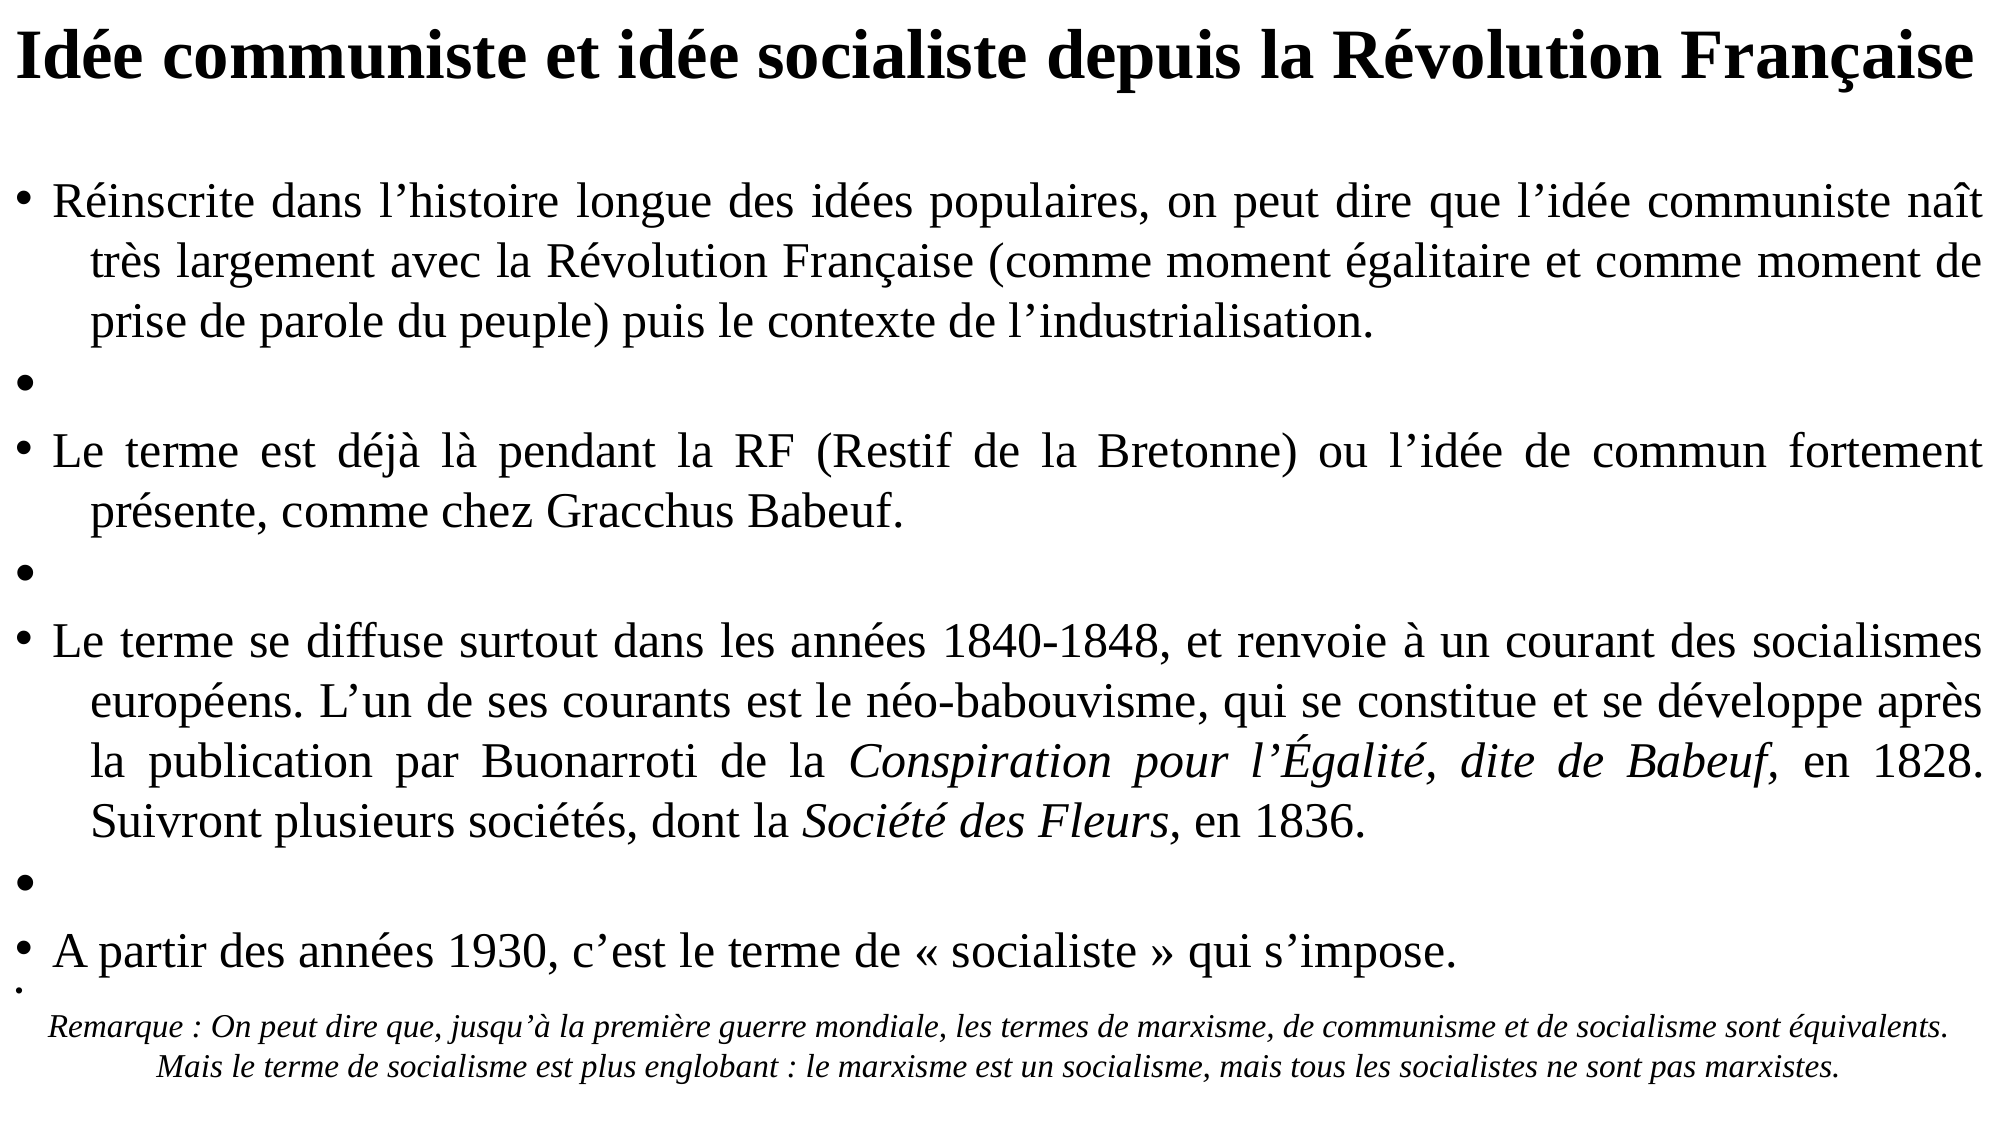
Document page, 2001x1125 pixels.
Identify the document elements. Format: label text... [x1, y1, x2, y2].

title Idée communiste et idée socialiste depuis la Révolution Française [0, 3, 2000, 108]
list Réinscrite dans l’histoire longue des idées populaires, on peut dire que l’idée communiste naît très largement avec la Révolution Française (comme moment égalitaire et comme moment de prise de parole du peuple) puis le contexte de l’industrialisation. Le terme est déjà là pendant la RF (Restif de la Bretonne) ou l’idée de commun fortement présente, comme chez Gracchus Babeuf. Le terme se diffuse surtout dans les années 1840-1848, et renvoie à un courant des socialismes européens. L’un de ses courants est le néo-babouvisme, qui se constitue et se développe après la publication par Buonarroti de la Conspiration pour l’Égalité, dite de Babeuf, en 1828. Suivront plusieurs sociétés, dont la Société des Fleurs, en 1836. A partir des années 1930, c’est le terme de « socialiste » qui s’impose. Remarque : On peut dire que, jusqu’à la première guerre mondiale, les termes de marxisme, de communisme et de socialisme sont équivalents. Mais le terme de socialisme est plus englobant : le marxisme est un socialisme, mais tous les socialistes ne sont pas marxistes. [0, 160, 2000, 1122]
